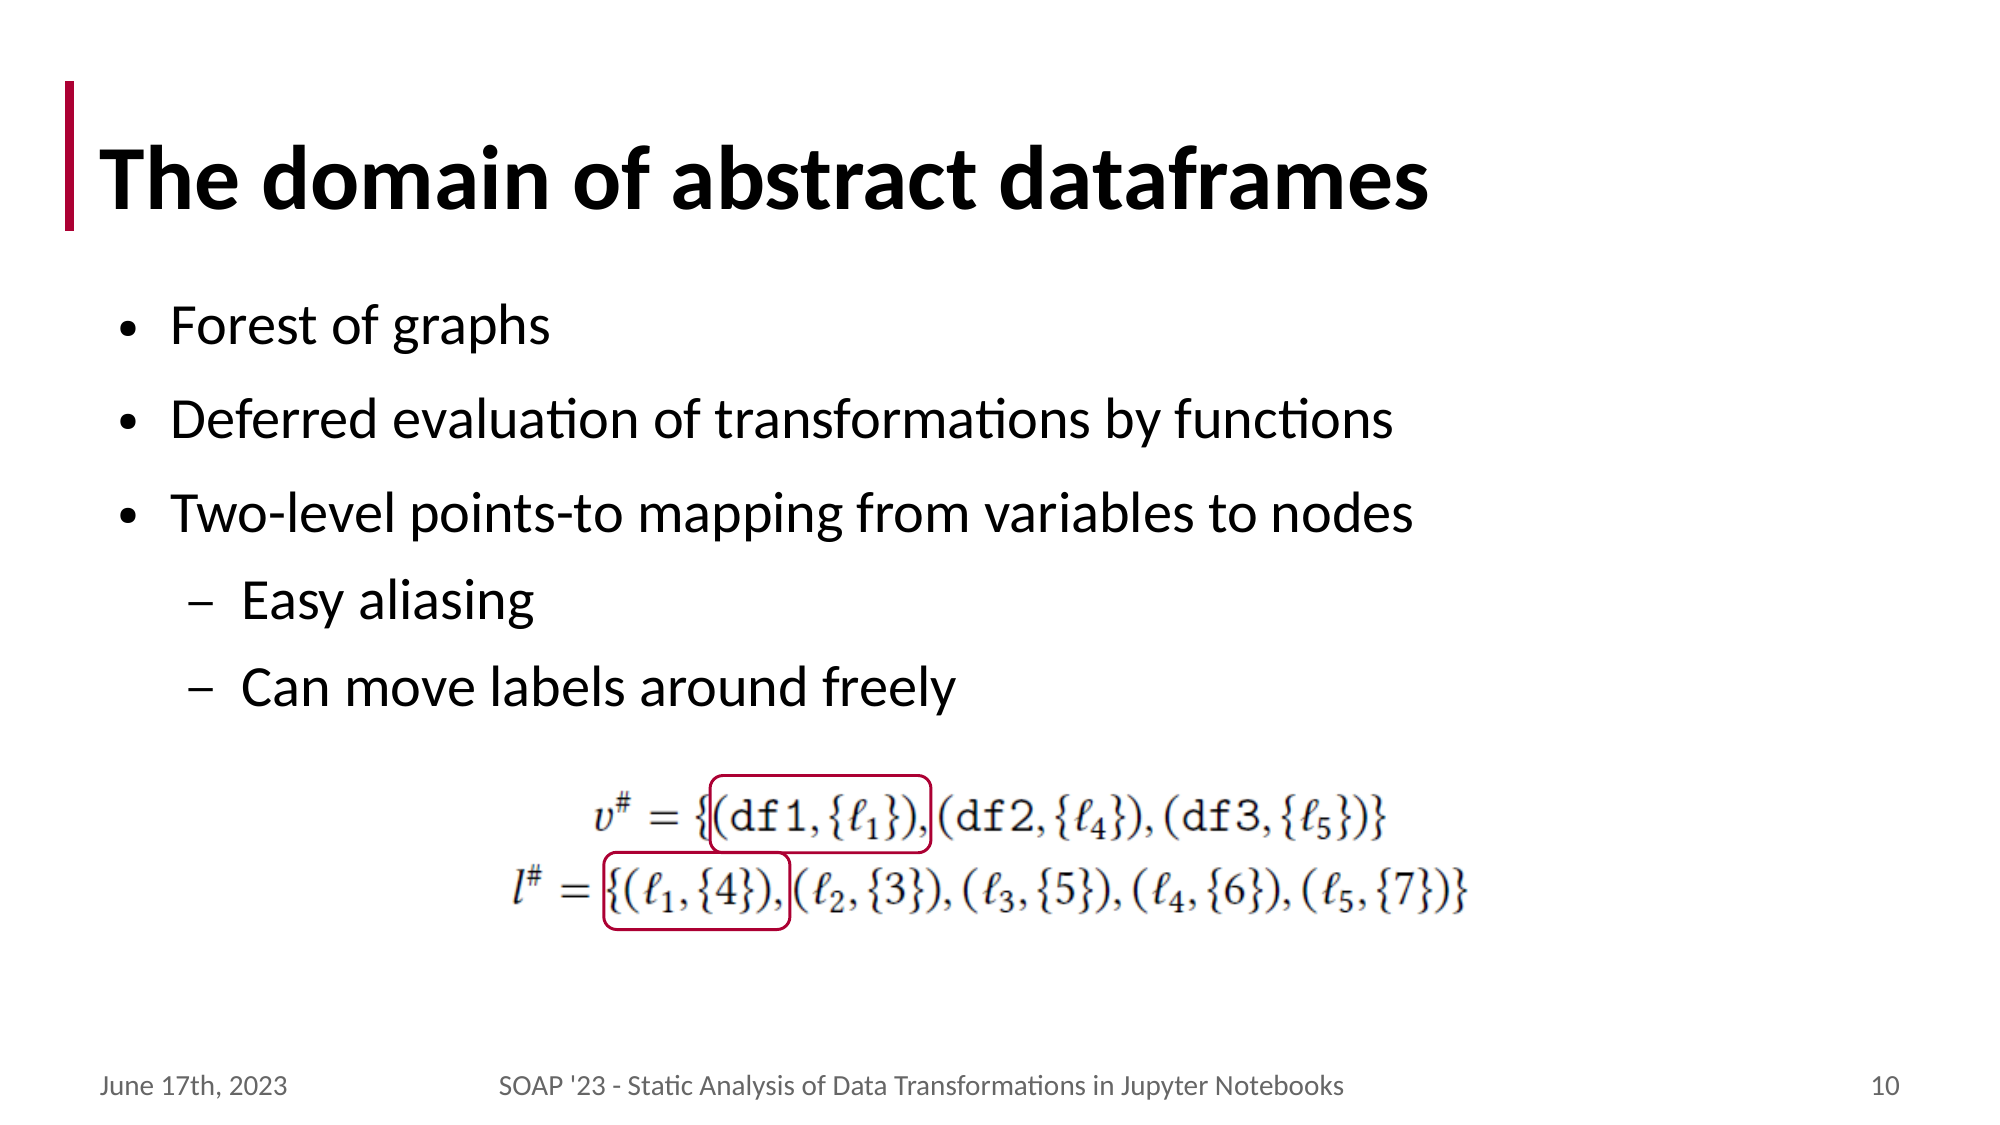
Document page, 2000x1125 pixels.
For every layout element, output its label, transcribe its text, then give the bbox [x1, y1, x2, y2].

picture [145, 778, 1859, 936]
picture [712, 778, 929, 851]
picture [606, 854, 788, 928]
list Forest of graphs Deferred evaluation of transformations by functions Two-level points-to mapping from variables to nodes Easy aliasing Can move labels around freely [99, 300, 1900, 1027]
title The domain of abstract dataframes [99, 44, 1900, 233]
